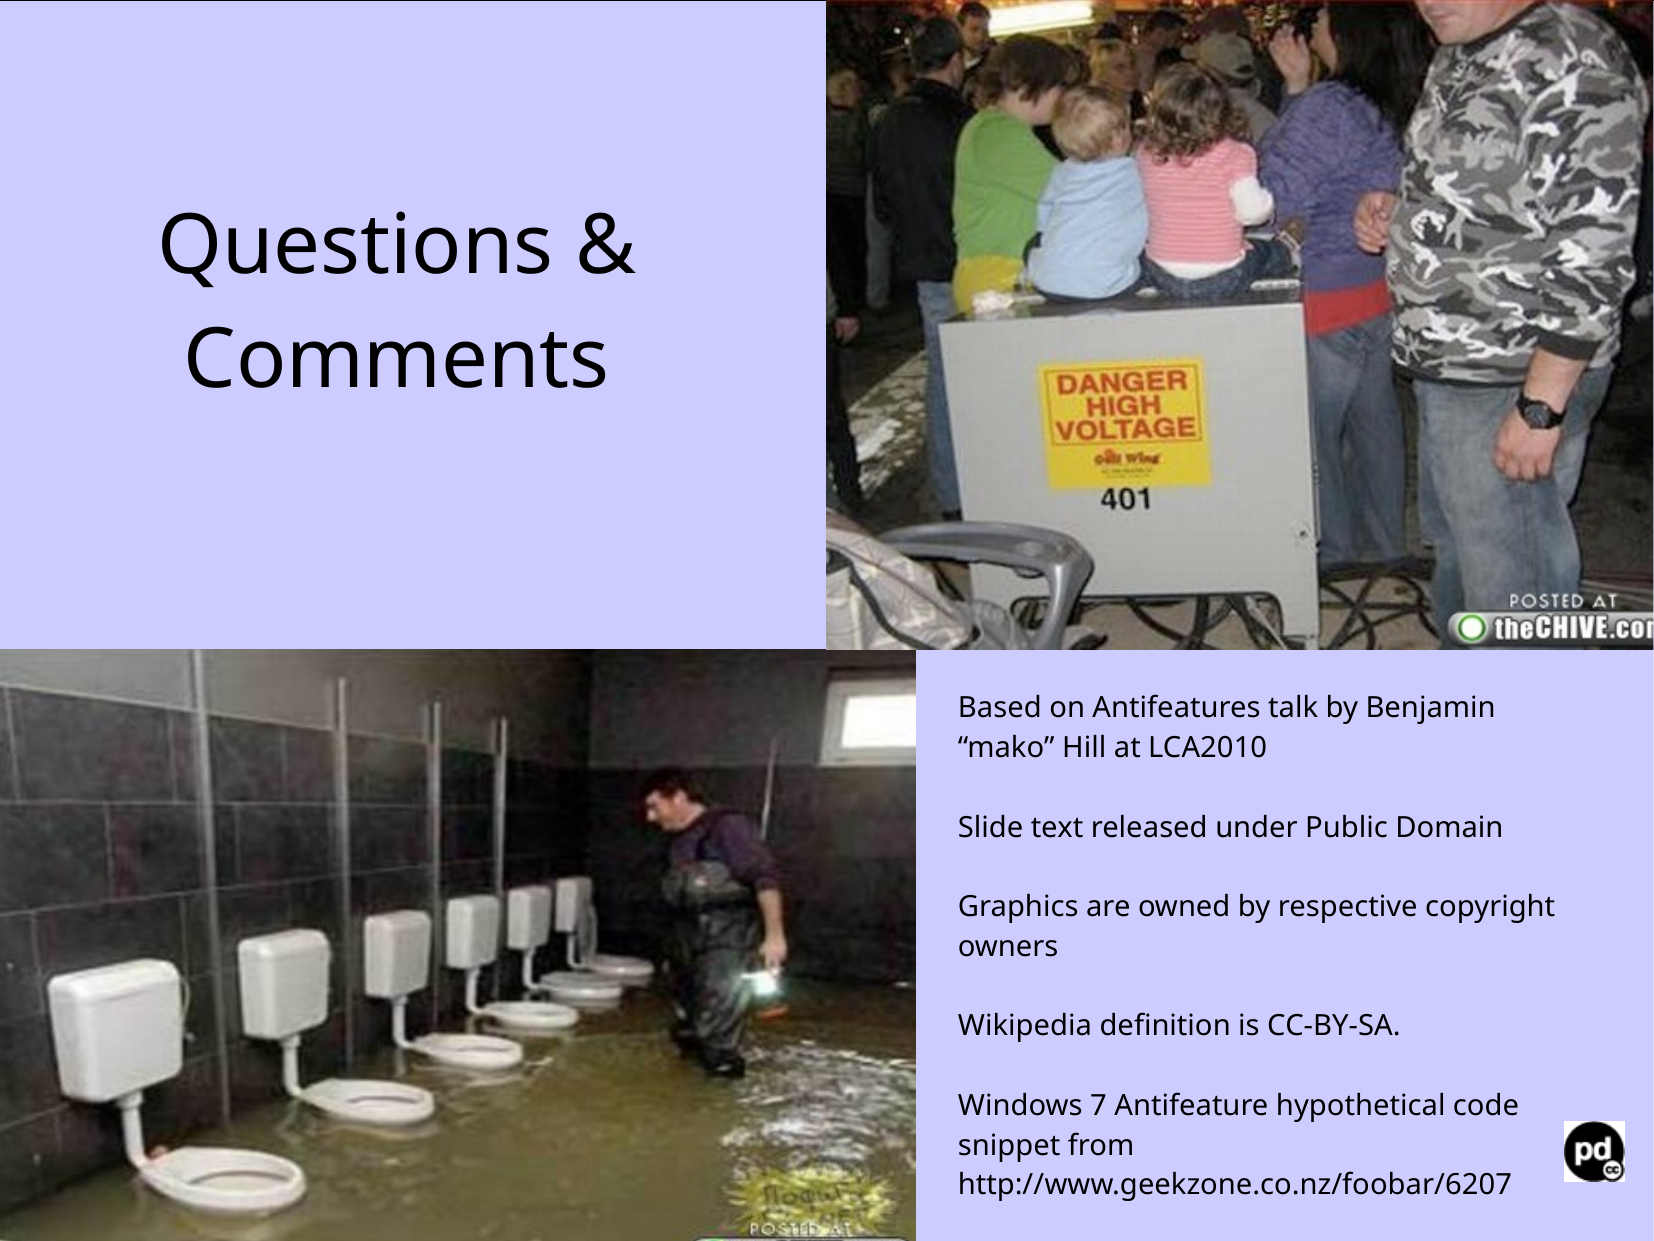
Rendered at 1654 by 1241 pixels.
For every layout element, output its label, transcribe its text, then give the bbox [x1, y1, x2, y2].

text_box Questions & Comments [59, 177, 735, 649]
text_box Based on Antifeatures talk by Benjamin “mako” Hill at LCA2010 Slide text released under Public Domain Graphics are owned by respective copyright owners Wikipedia definition is CC-BY-SA. Windows 7 Antifeature hypothetical code snippet from http://www.geekzone.co.nz/foobar/6207 [943, 679, 1593, 1189]
picture [0, 0, 1654, 1241]
picture [1564, 1121, 1625, 1182]
